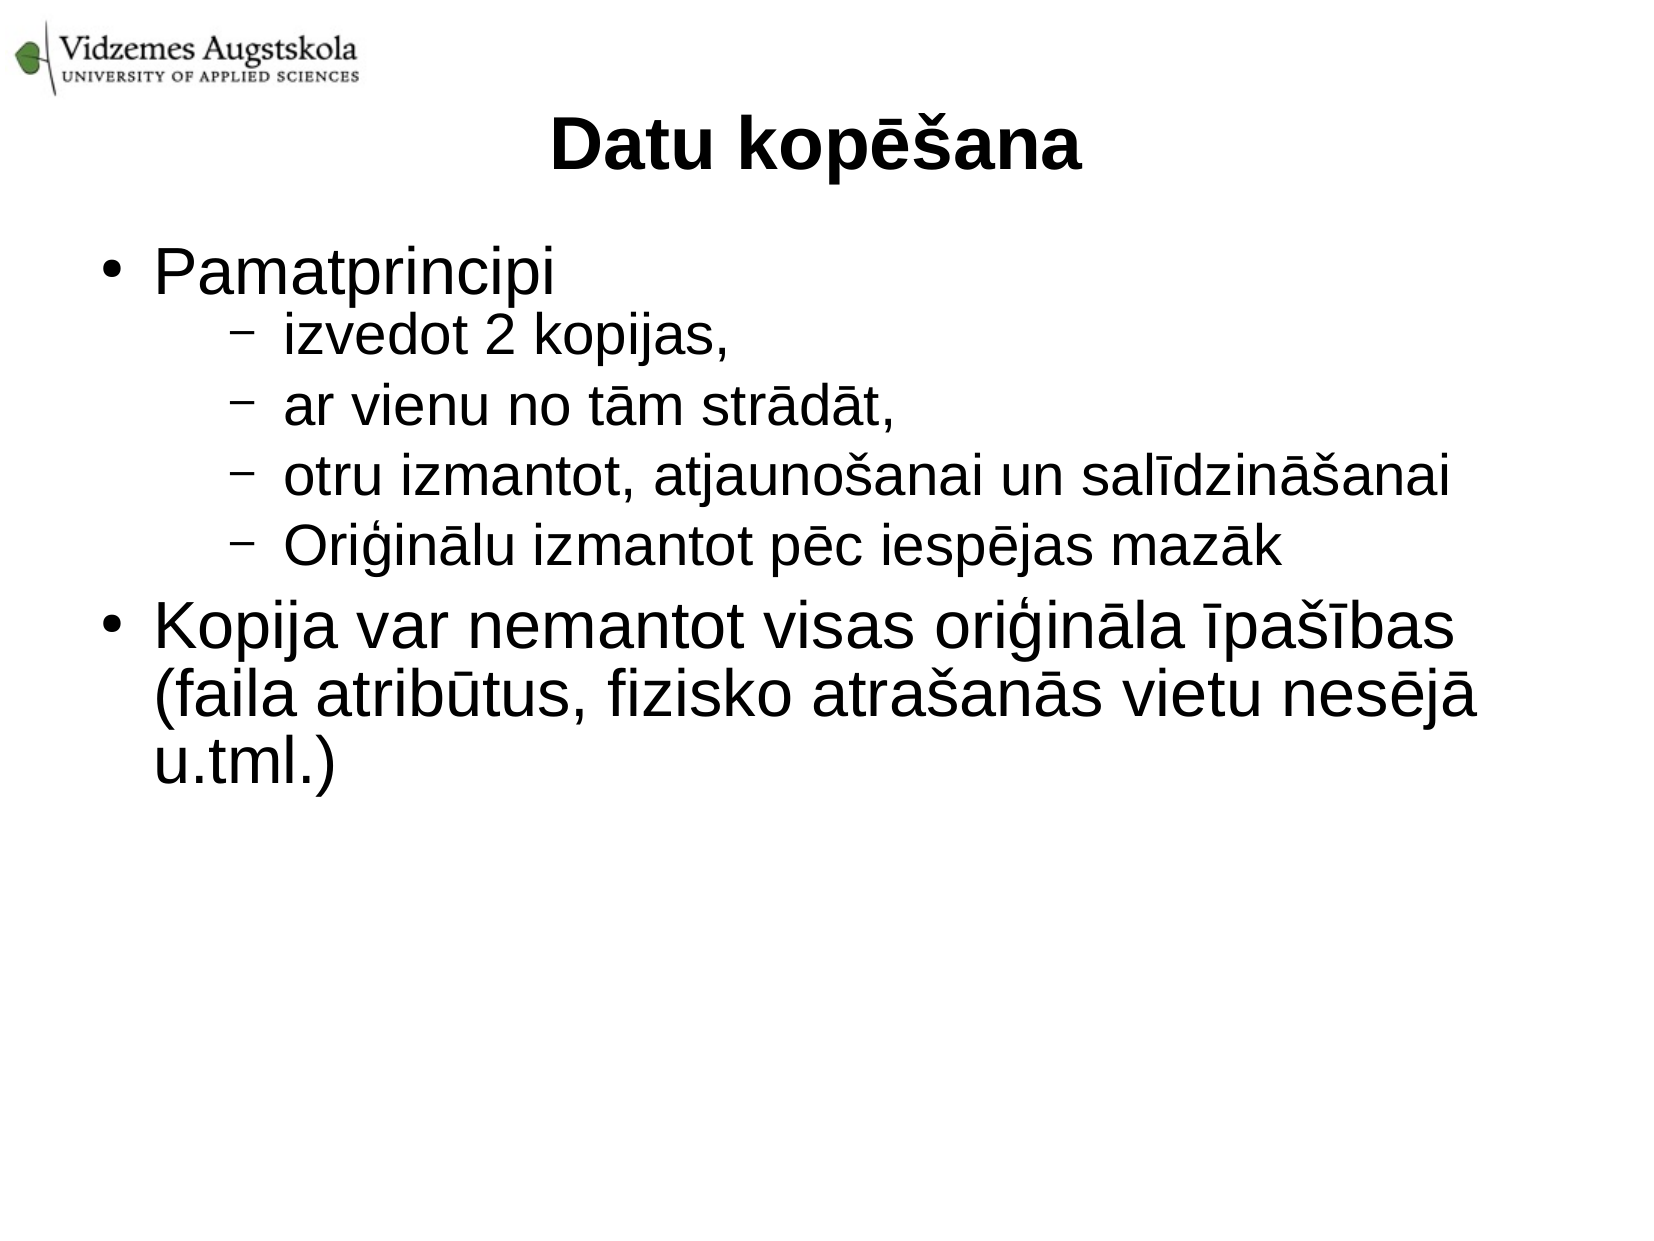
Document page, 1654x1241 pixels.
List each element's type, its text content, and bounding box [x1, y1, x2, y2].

list Pamatprincipi izvedot 2 kopijas, ar vienu no tām strādāt, otru izmantot, atjaunošanai un salīdzināšanai Oriģinālu izmantot pēc iespējas mazāk Kopija var nemantot visas oriģināla īpašības (faila atribūtus, fizisko atrašanās vietu nesējā u.tml.) [82, 236, 1569, 1107]
picture [5, 2, 368, 113]
title Datu kopēšana [94, 100, 1512, 191]
